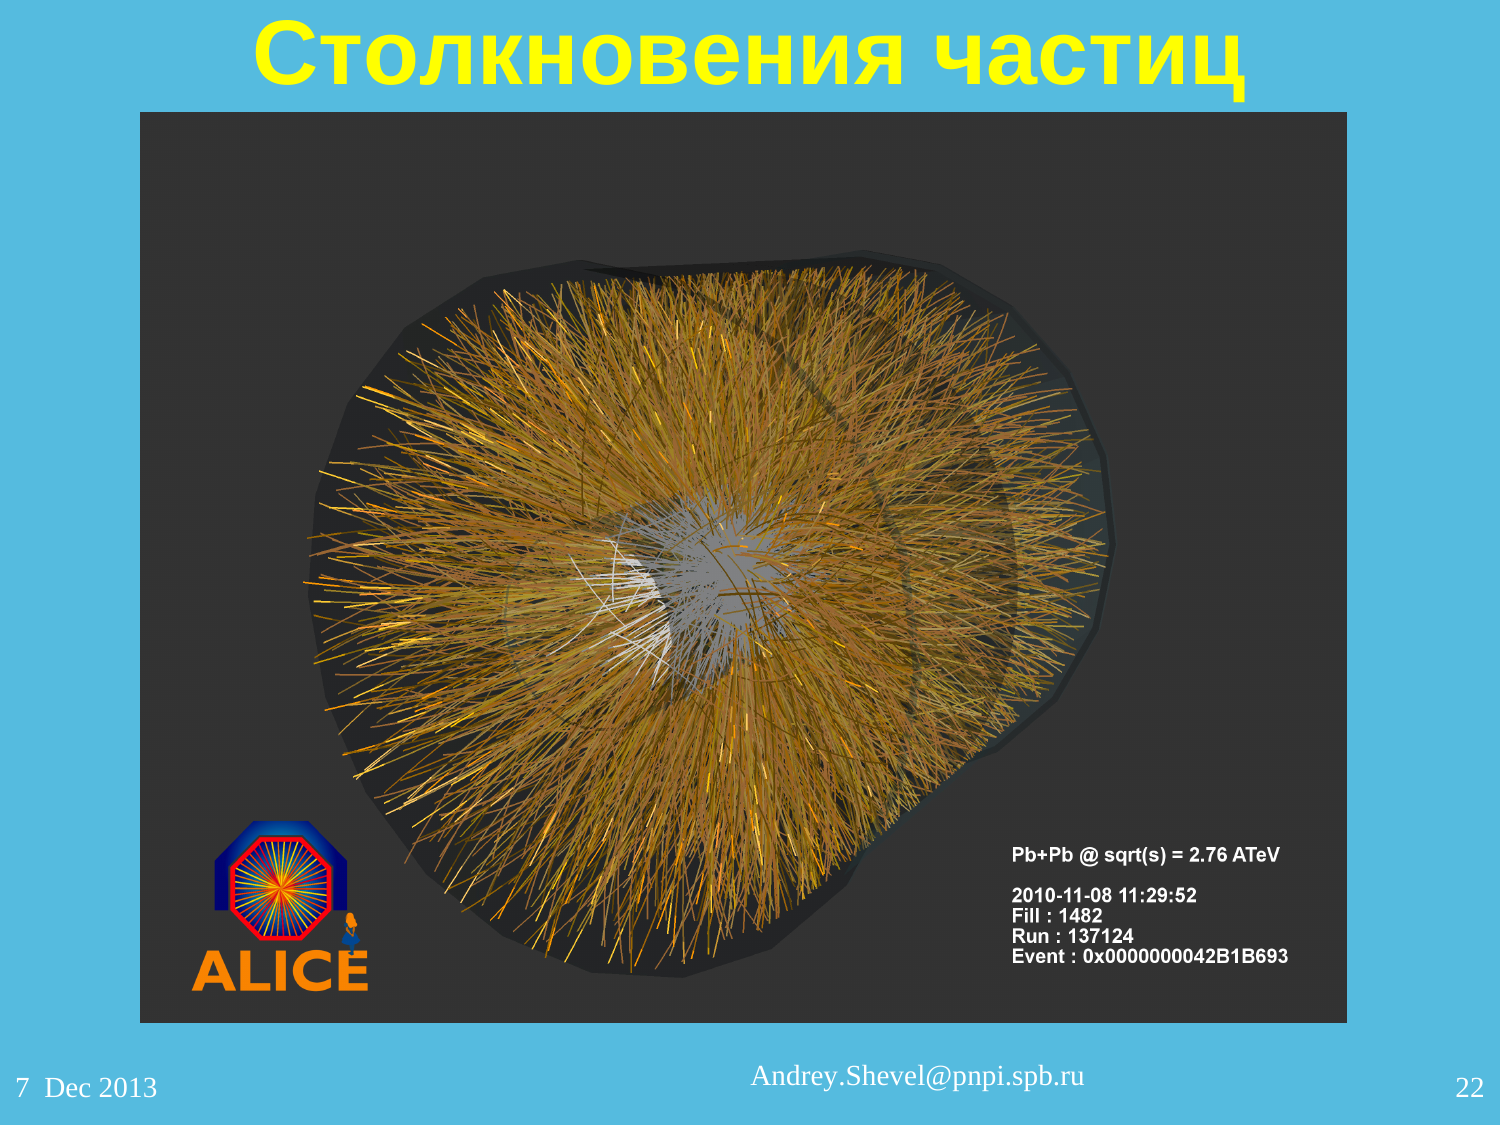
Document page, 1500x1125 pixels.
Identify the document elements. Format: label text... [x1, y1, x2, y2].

picture [140, 112, 1347, 1023]
title Столкновения частиц [112, 0, 1388, 225]
